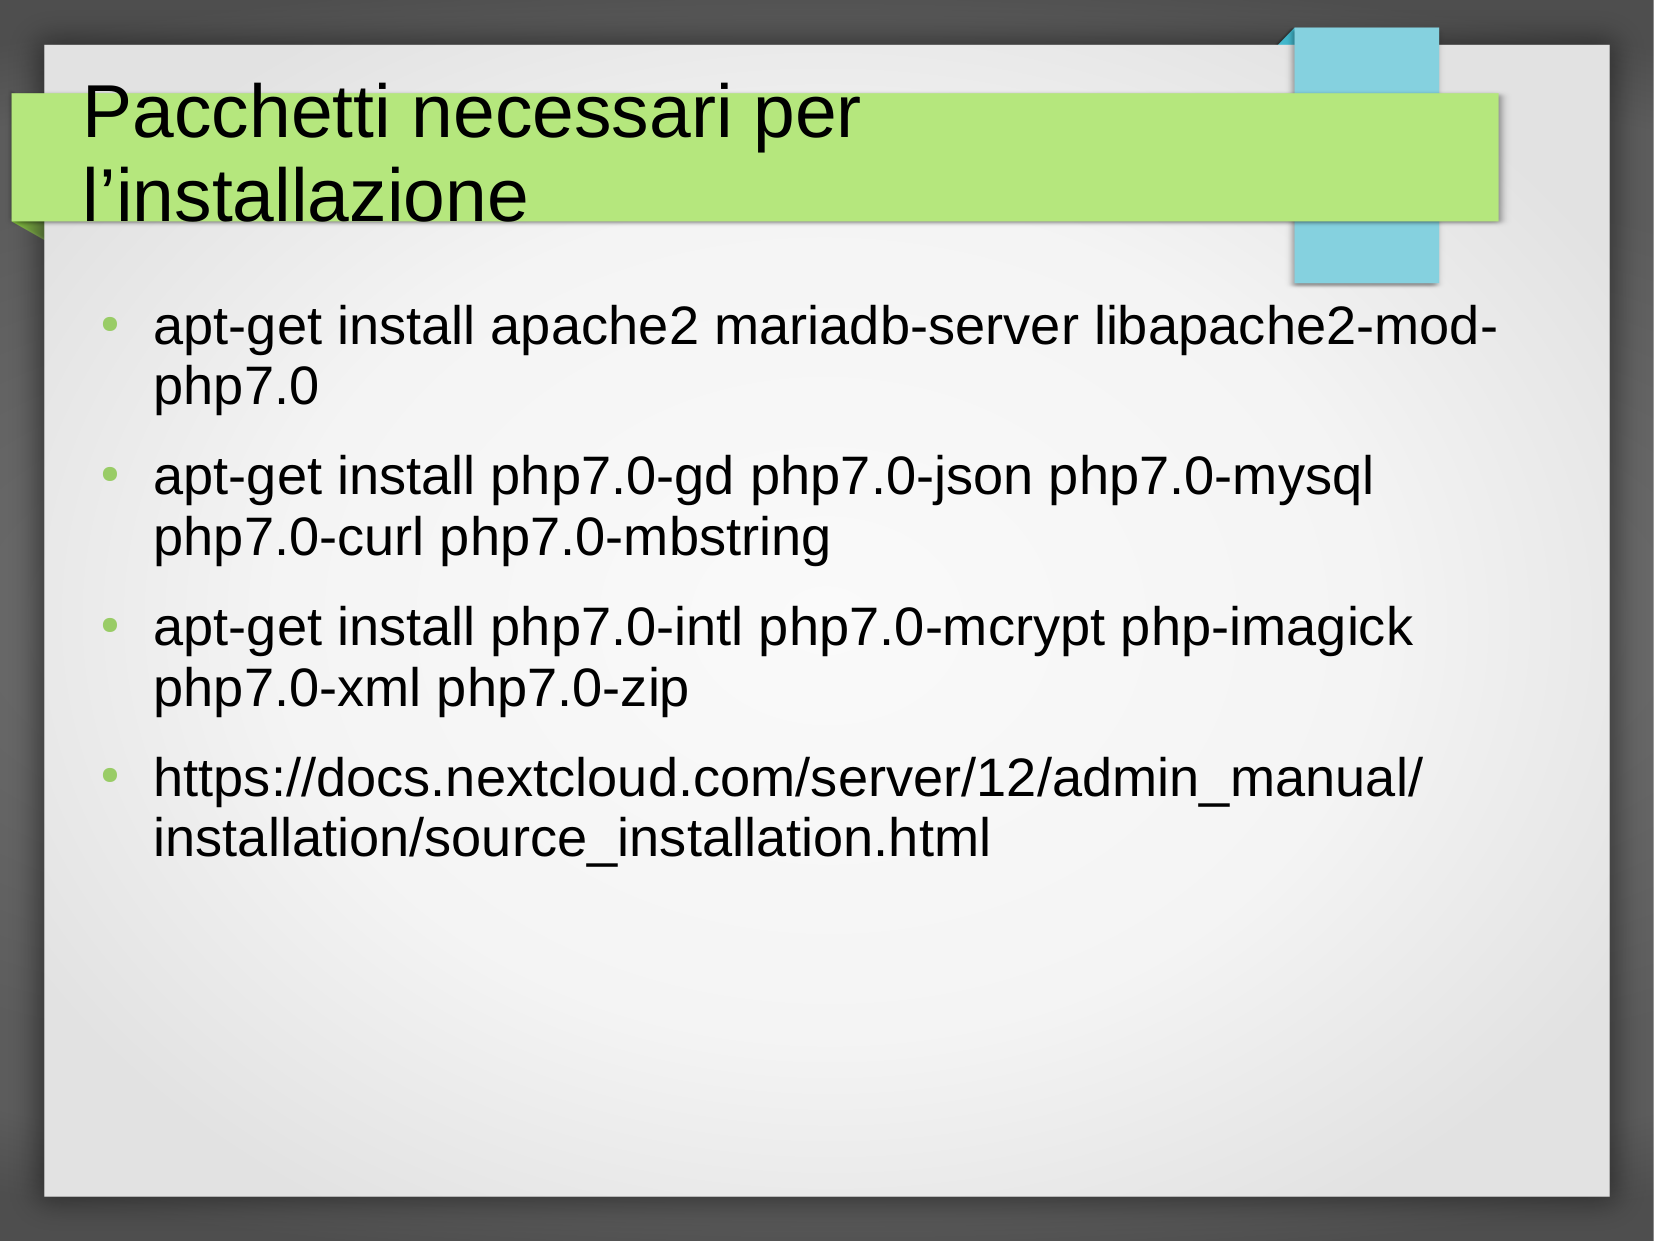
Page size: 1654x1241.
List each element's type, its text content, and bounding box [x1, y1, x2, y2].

picture [0, 0, 1654, 1241]
list apt-get install apache2 mariadb-server libapache2-mod-php7.0 apt-get install php7.0-gd php7.0-json php7.0-mysql php7.0-curl php7.0-mbstring apt-get install php7.0-intl php7.0-mcrypt php-imagick php7.0-xml php7.0-zip https://docs.nextcloud.com/server/12/admin_manual/installation/source_installation.html [82, 295, 1571, 1015]
title Pacchetti necessari per l’installazione [82, 70, 1264, 238]
